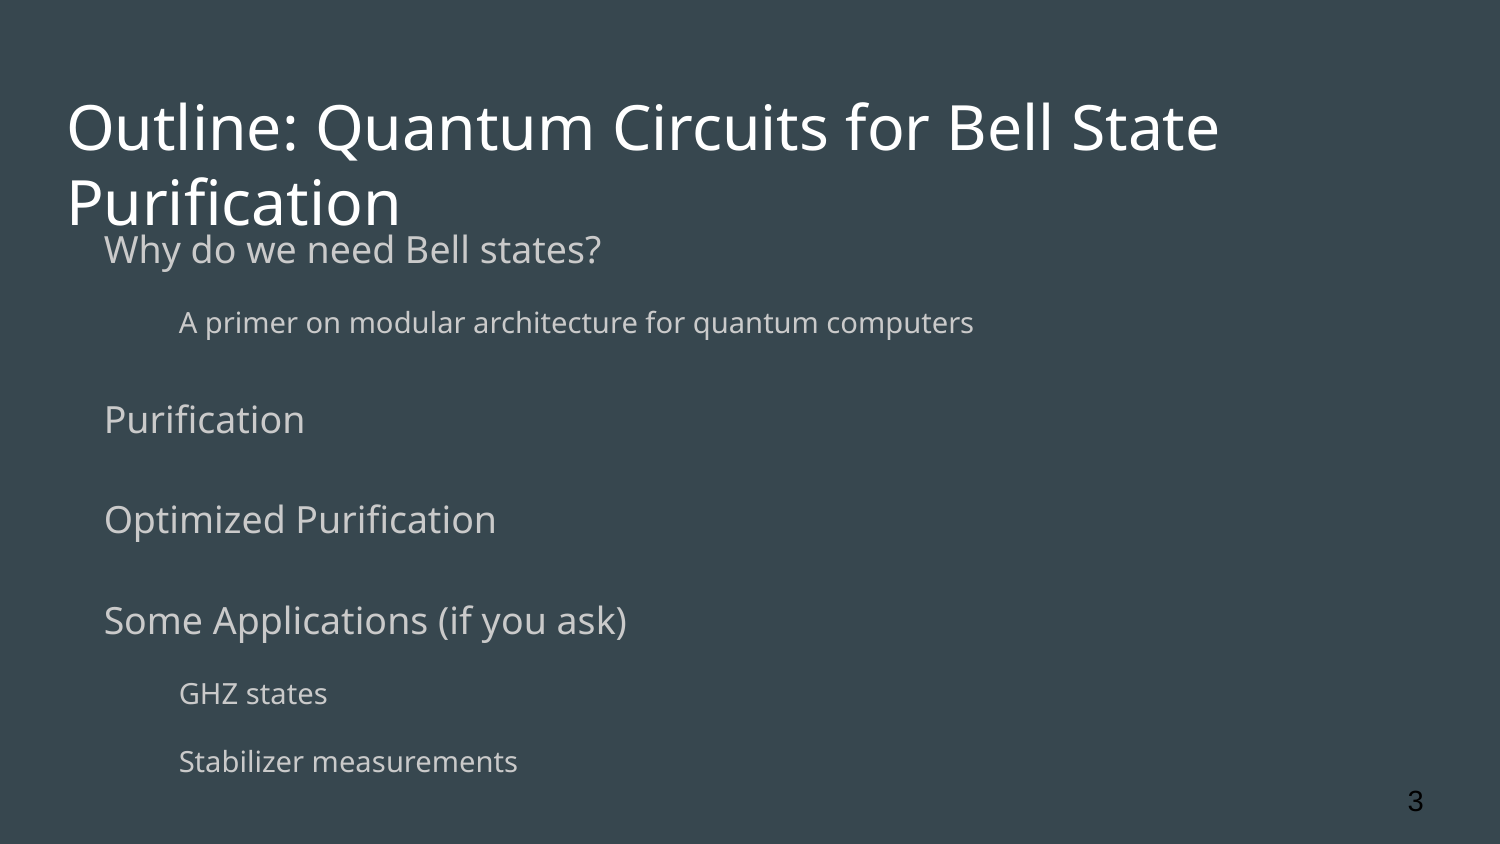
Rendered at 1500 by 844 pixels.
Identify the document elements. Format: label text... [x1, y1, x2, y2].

slide_number <number> [1392, 767, 1483, 833]
title Outline: Quantum Circuits for Bell State Purification [51, 72, 1449, 167]
list Why do we need Bell states? A primer on modular architecture for quantum computers Purification Optimized Purification Some Applications (if you ask) GHZ states Stabilizer measurements [51, 189, 1449, 750]
